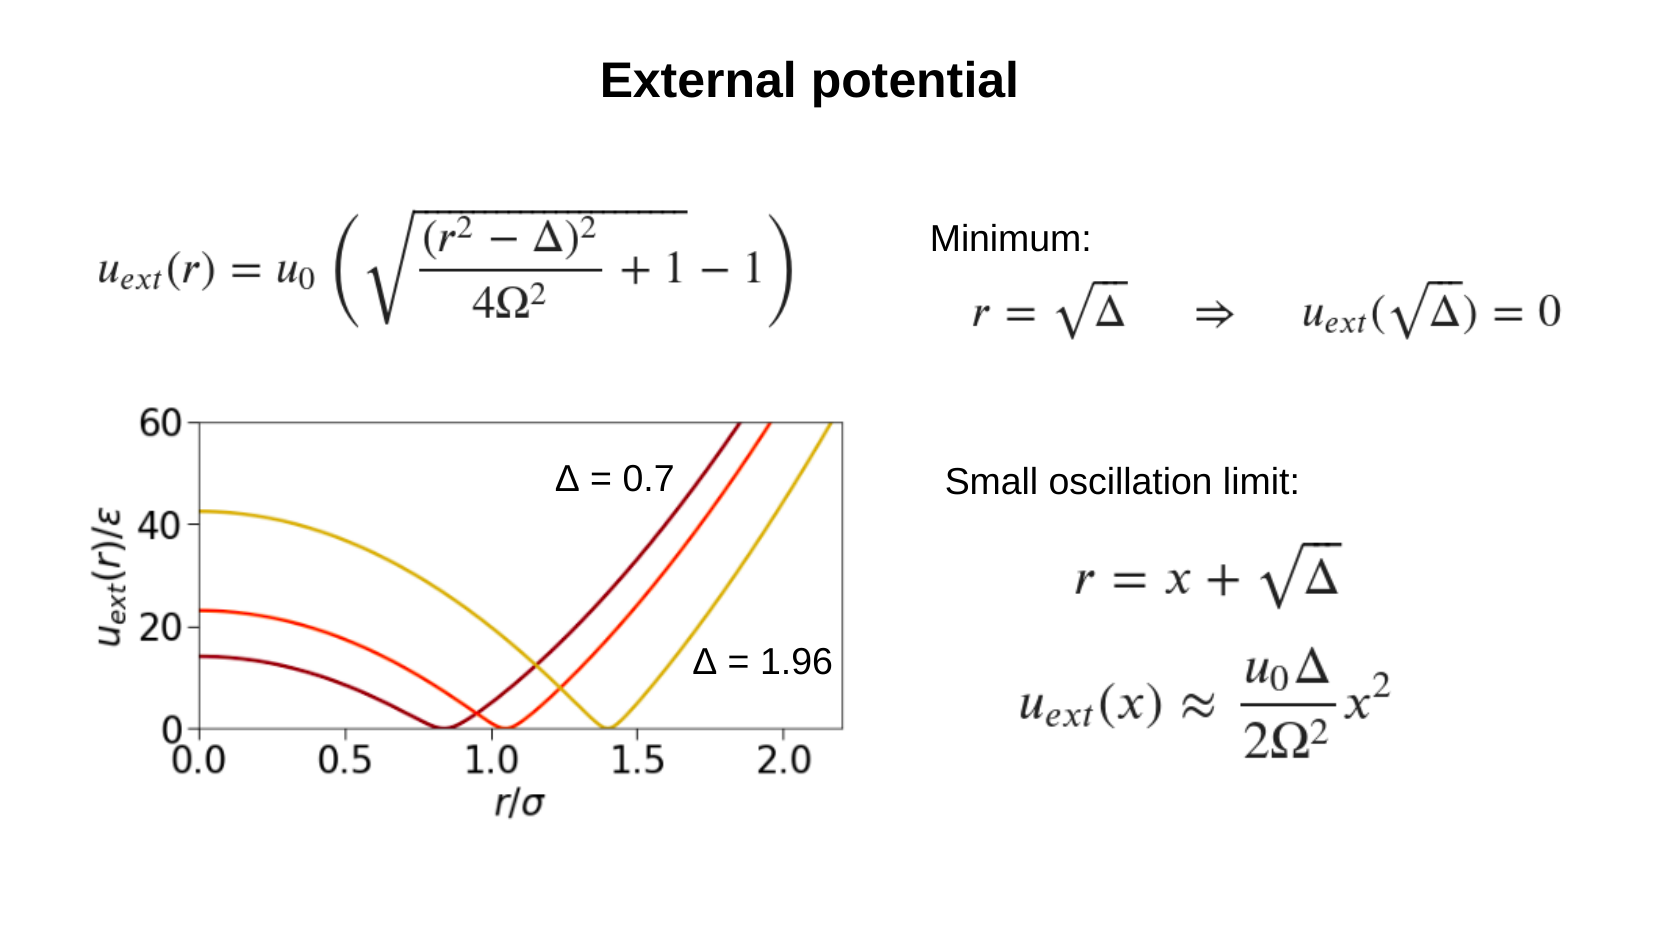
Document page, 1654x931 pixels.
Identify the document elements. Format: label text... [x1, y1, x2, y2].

text_box External potential [585, 45, 1426, 117]
text_box Minimum: [915, 210, 1276, 286]
picture [60, 389, 873, 851]
picture [75, 178, 826, 361]
text_box Δ = 1.96 [677, 633, 901, 691]
text_box Δ = 0.7 [540, 450, 763, 507]
text_box Small oscillation limit: [930, 453, 1486, 511]
picture [945, 253, 1591, 361]
picture [1007, 523, 1396, 781]
